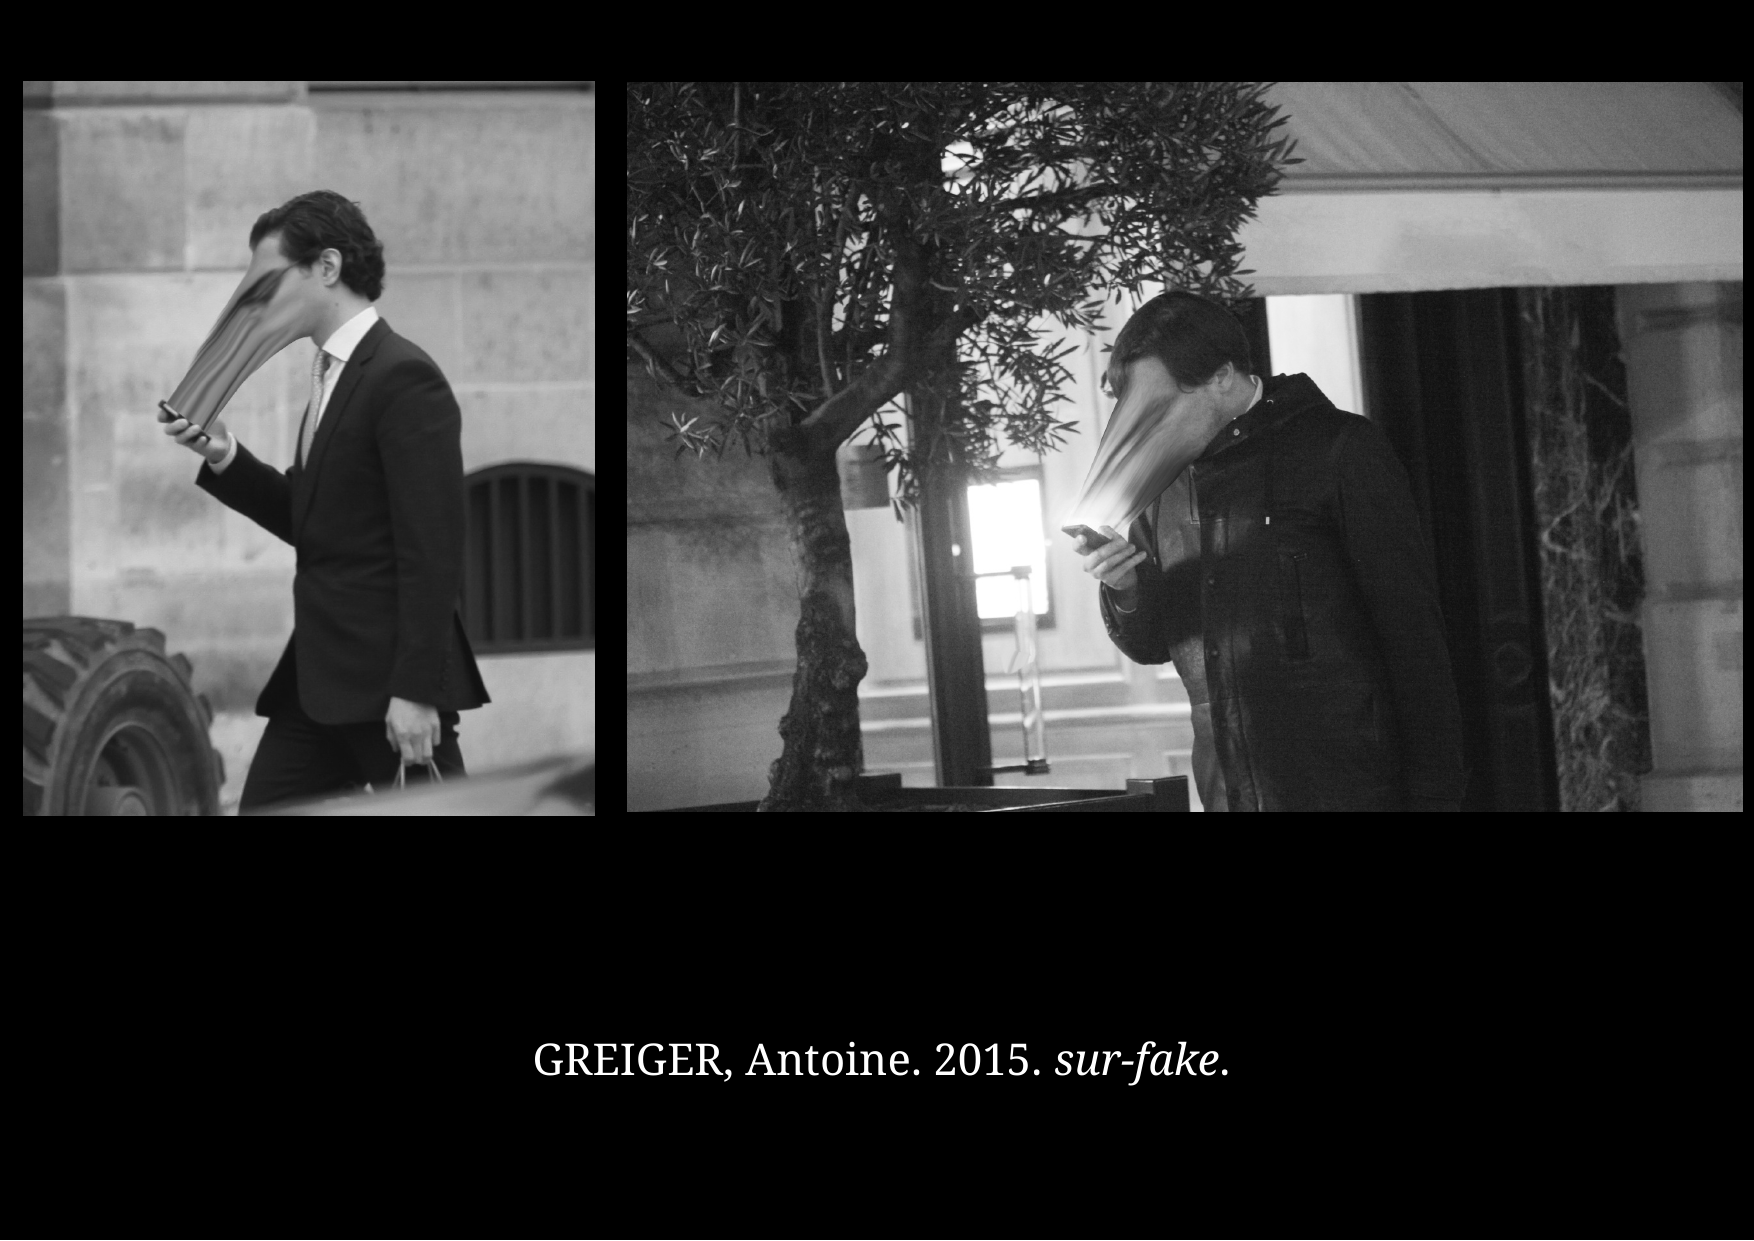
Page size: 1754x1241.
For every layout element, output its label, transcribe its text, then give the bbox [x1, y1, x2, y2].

picture [23, 81, 595, 816]
text_box GREIGER, Antoine. 2015. sur-fake. [517, 1021, 1237, 1086]
picture [627, 82, 1743, 812]
